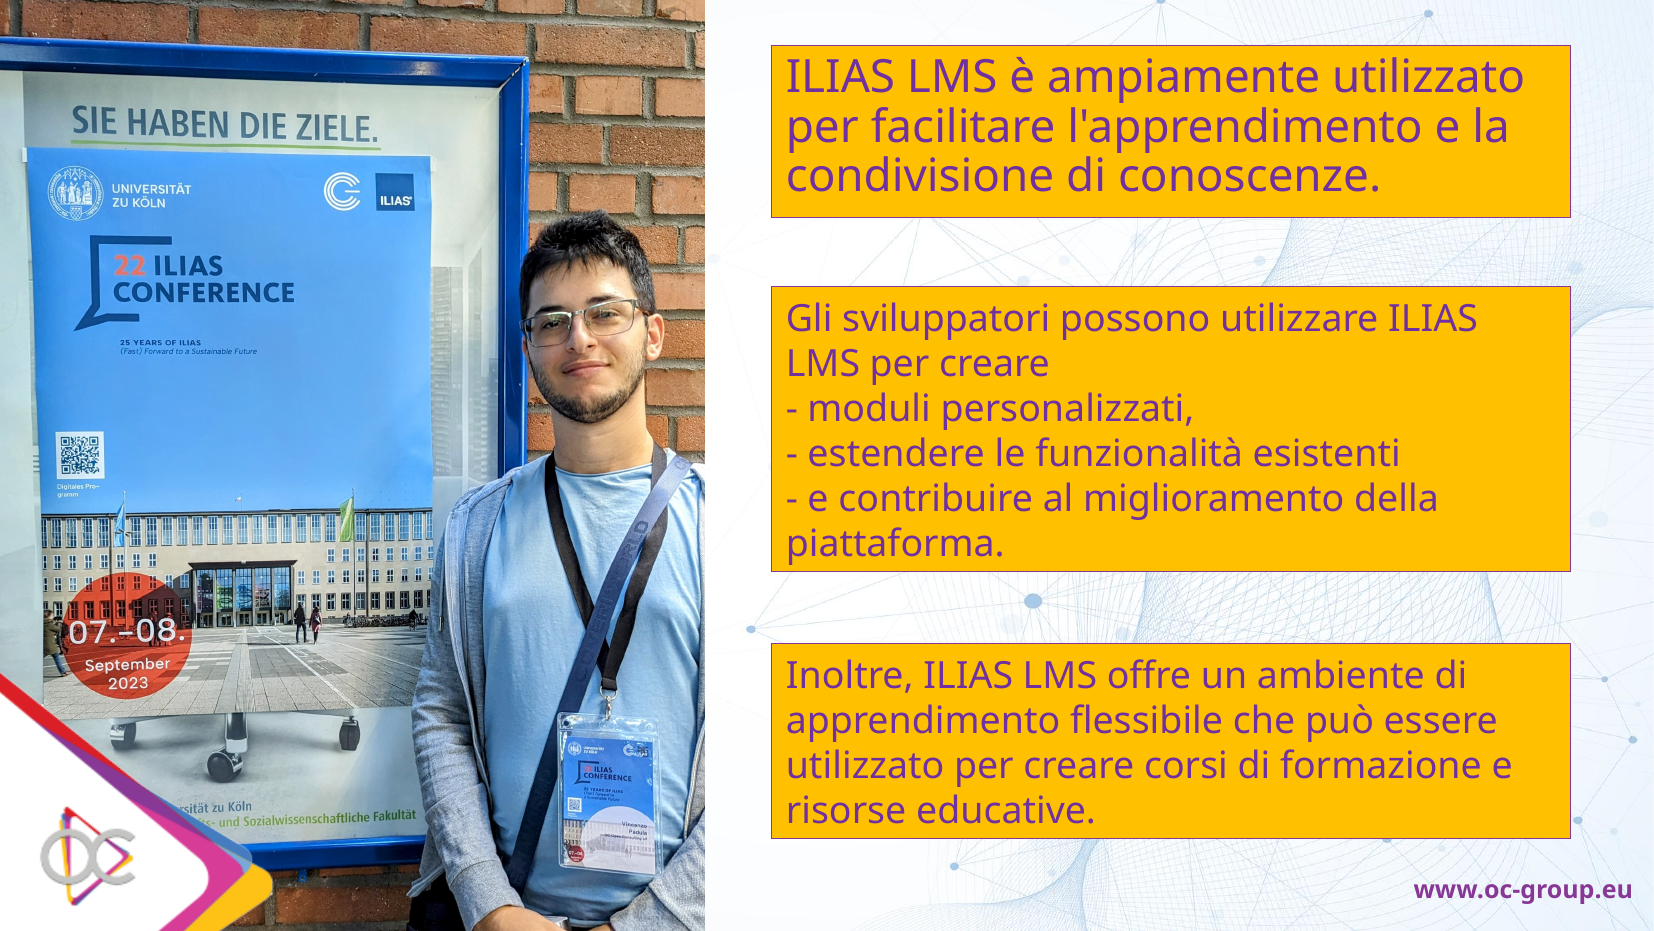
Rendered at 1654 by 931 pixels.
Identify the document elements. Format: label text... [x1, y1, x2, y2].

picture [0, 0, 1654, 931]
text_box Gli sviluppatori possono utilizzare ILIAS LMS per creare - moduli personalizzati, - estendere le funzionalità esistenti - e contribuire al miglioramento della piattaforma. [771, 286, 1571, 572]
text_box ILIAS LMS è ampiamente utilizzato per facilitare l'apprendimento e la condivisione di conoscenze. [771, 45, 1571, 218]
text_box www.oc-group.eu [1398, 866, 1654, 916]
text_box Inoltre, ILIAS LMS offre un ambiente di apprendimento flessibile che può essere utilizzato per creare corsi di formazione e risorse educative. [771, 643, 1571, 839]
